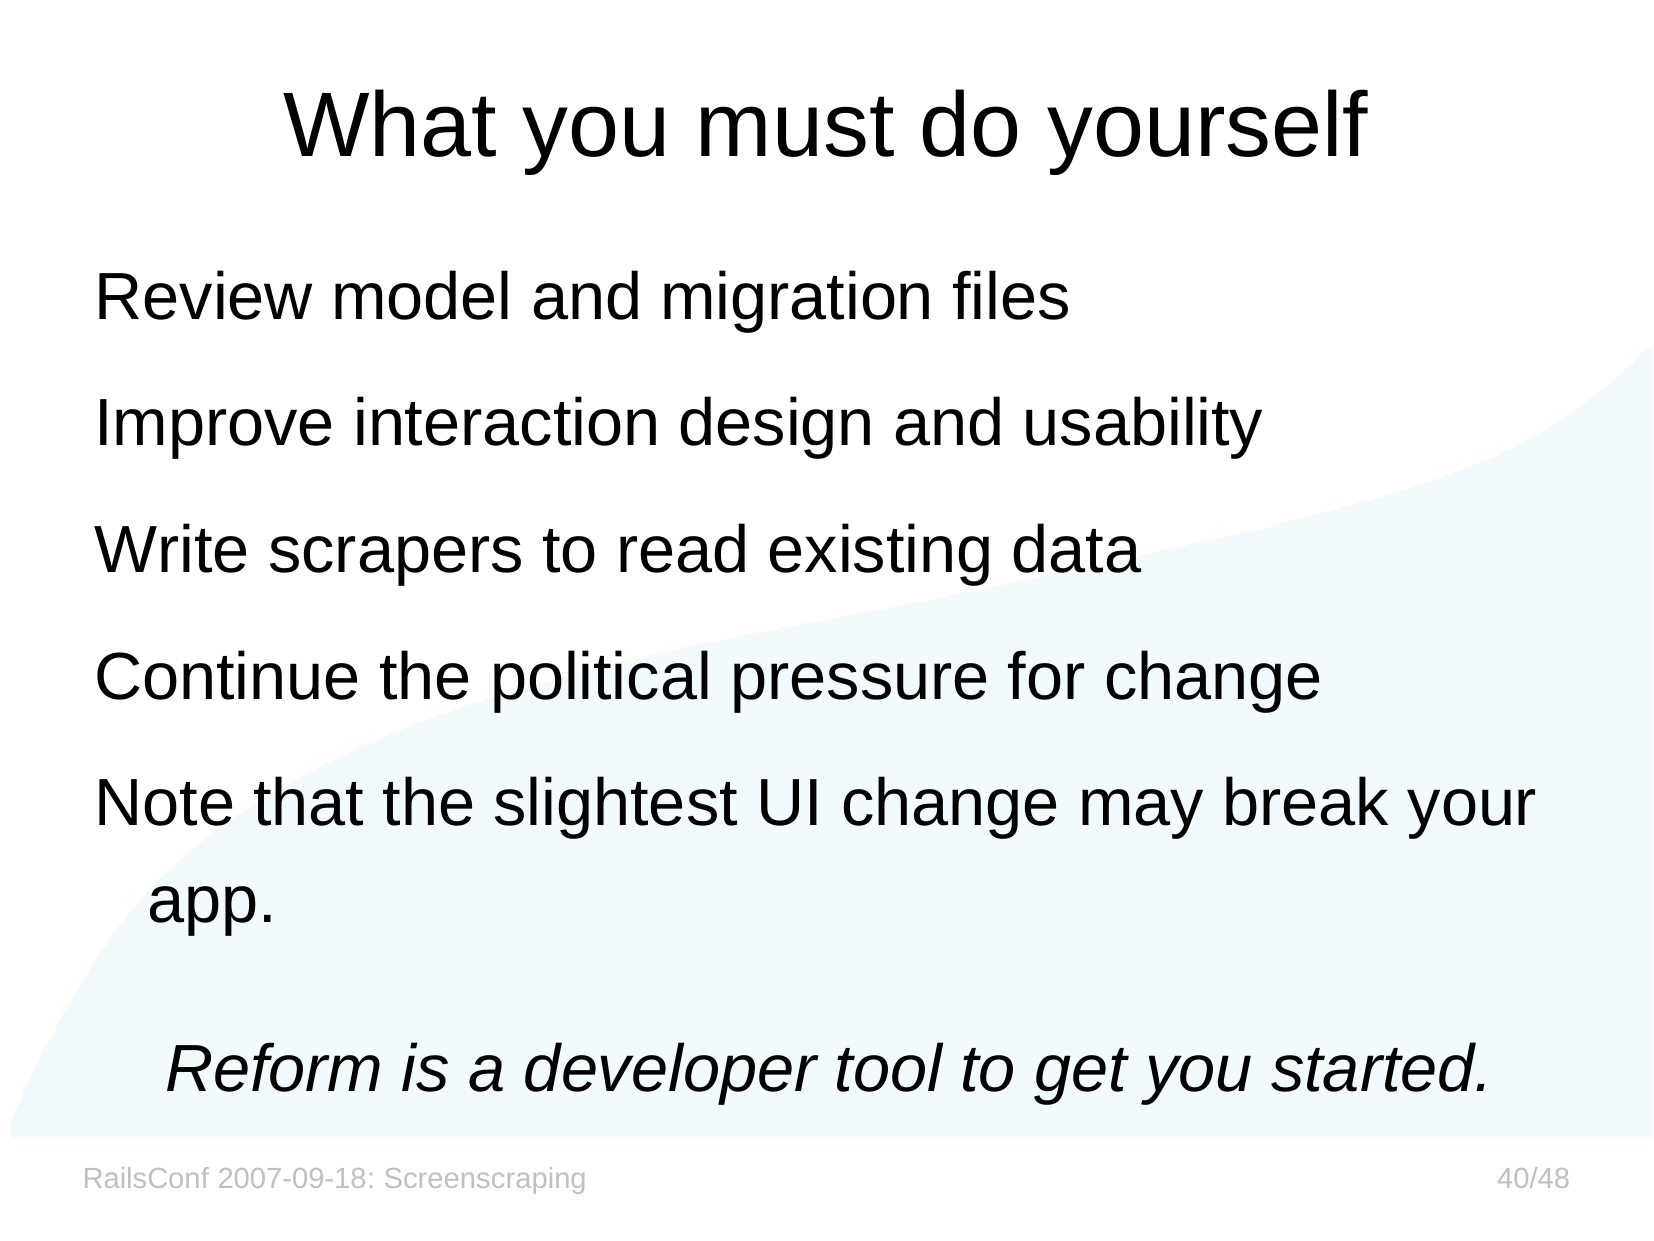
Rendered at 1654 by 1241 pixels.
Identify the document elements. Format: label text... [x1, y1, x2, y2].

title What you must do yourself [82, 49, 1571, 207]
list Review model and migration files Improve interaction design and usability Write scrapers to read existing data Continue the political pressure for change Note that the slightest UI change may break your app. [76, 236, 1565, 1241]
text_box Reform is a developer tool to get you started. [147, 994, 1543, 1069]
picture [11, 0, 1653, 1231]
